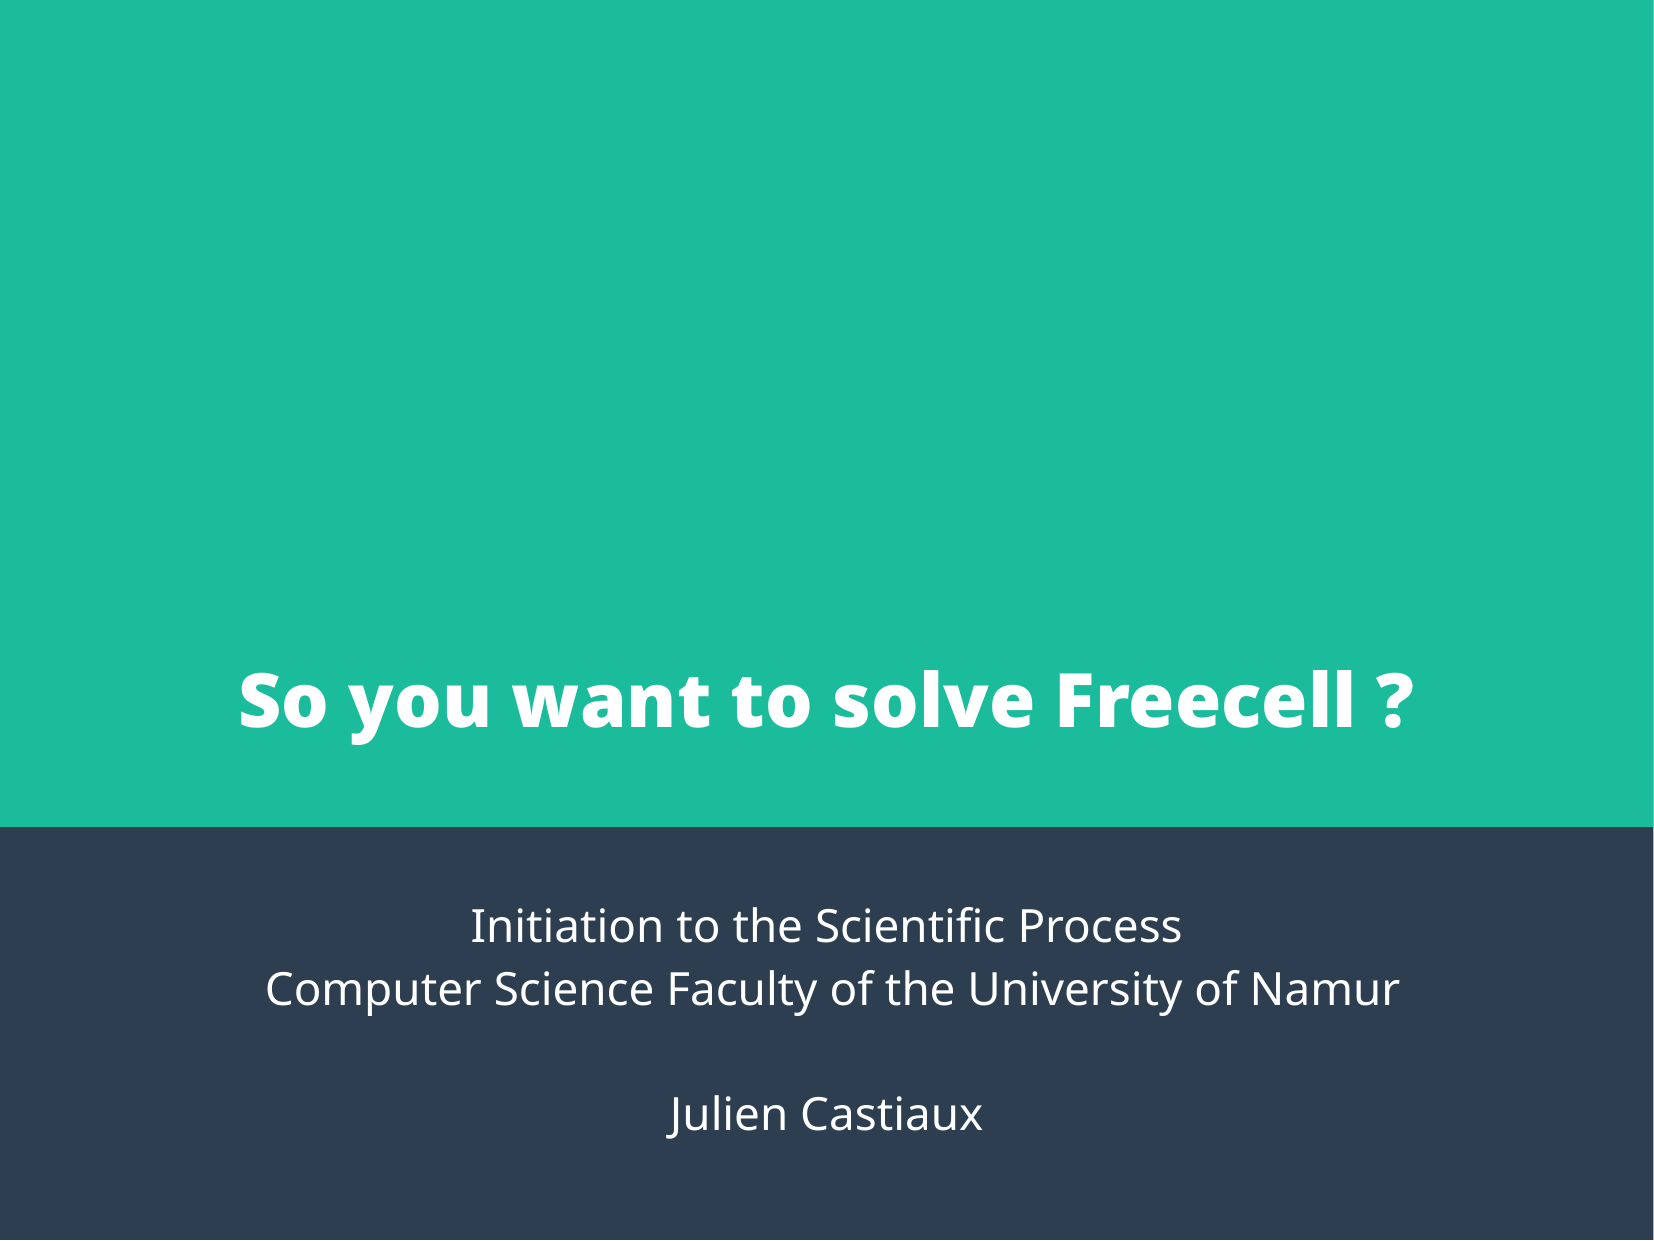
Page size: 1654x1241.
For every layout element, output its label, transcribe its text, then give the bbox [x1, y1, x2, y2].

subtitle Initiation to the Scientific Process Computer Science Faculty of the University of Namur Julien Castiaux [59, 856, 1595, 1182]
title So you want to solve Freecell ? [59, 620, 1595, 778]
